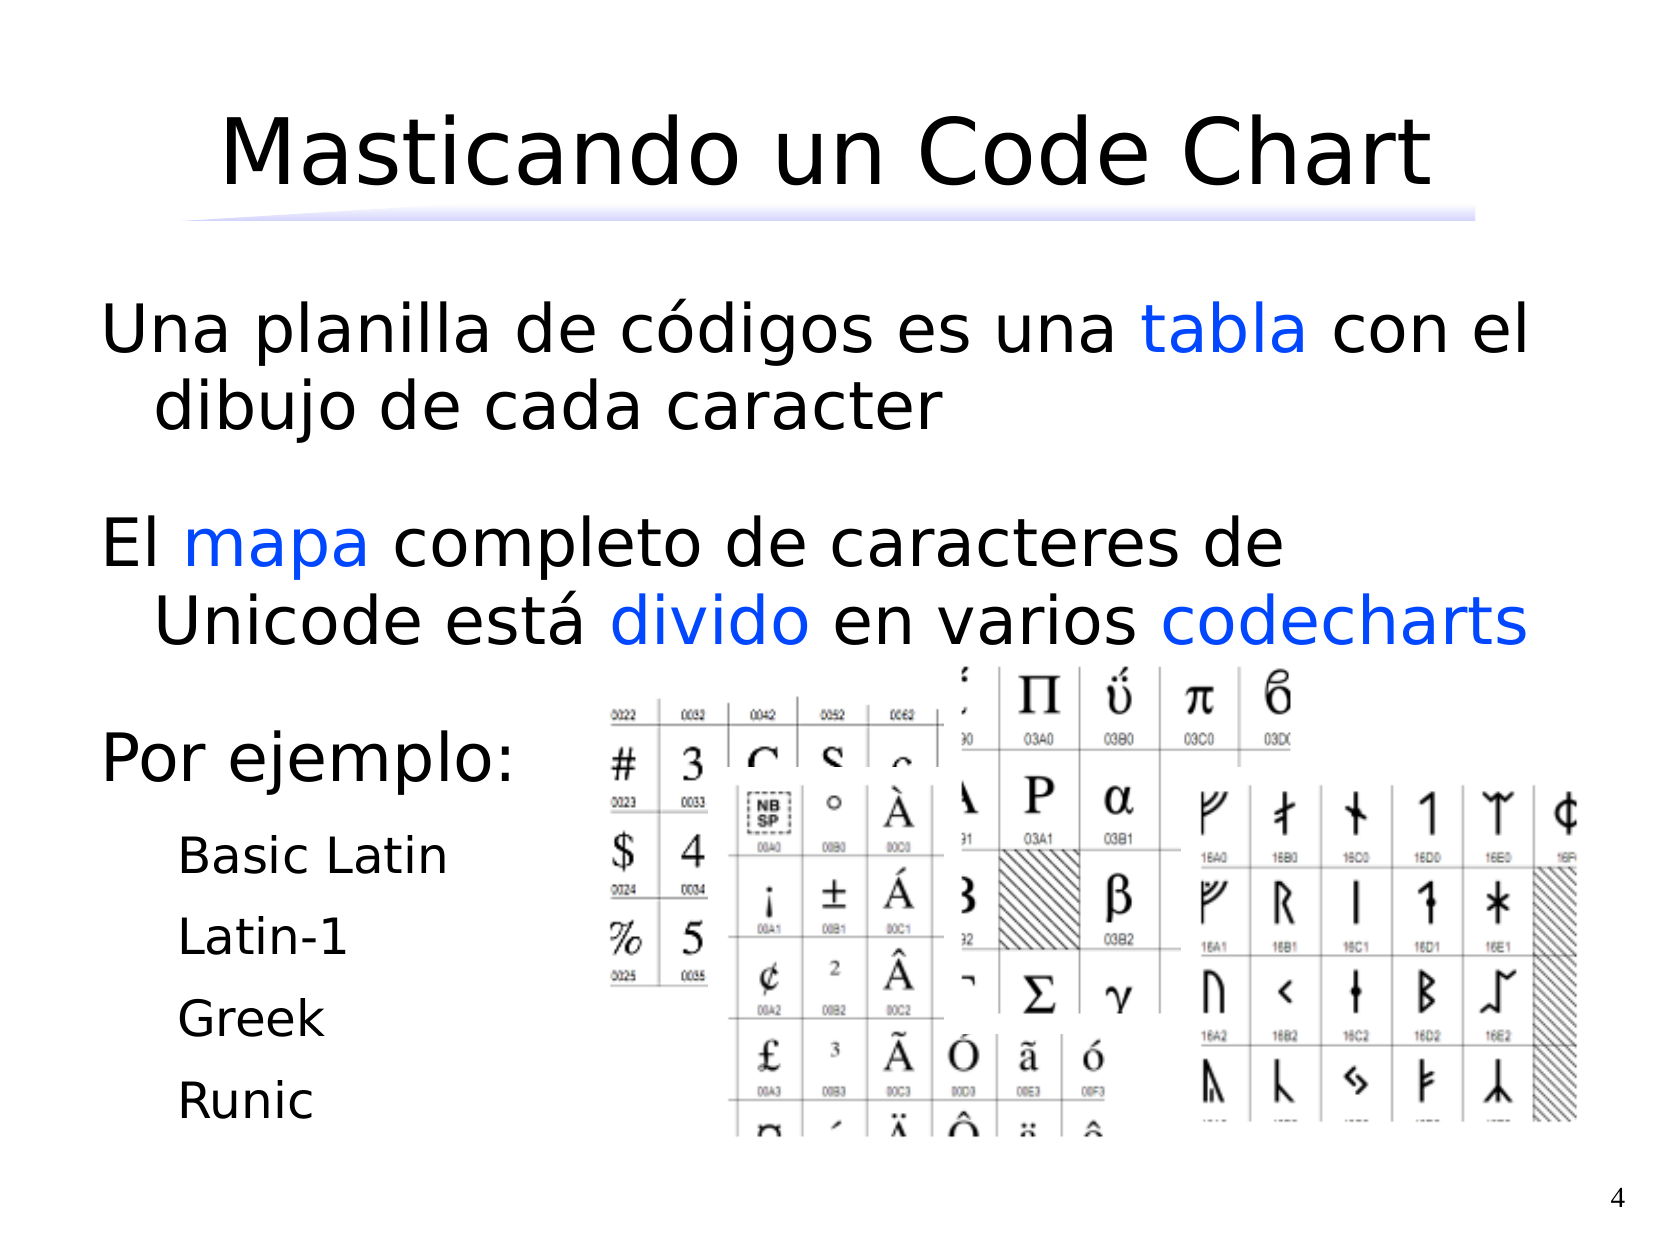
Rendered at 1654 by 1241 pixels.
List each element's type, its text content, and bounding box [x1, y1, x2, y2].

title Masticando un Code Chart [82, 49, 1571, 257]
list Una planilla de códigos es una tabla con el dibujo de cada caracter El mapa completo de caracteres de Unicode está divido en varios codecharts Por ejemplo: Basic Latin Latin-1 Greek Runic Ver todas las planillas en: http://www.unicode.org/charts/ [82, 290, 1571, 1241]
picture [590, 649, 1598, 1158]
